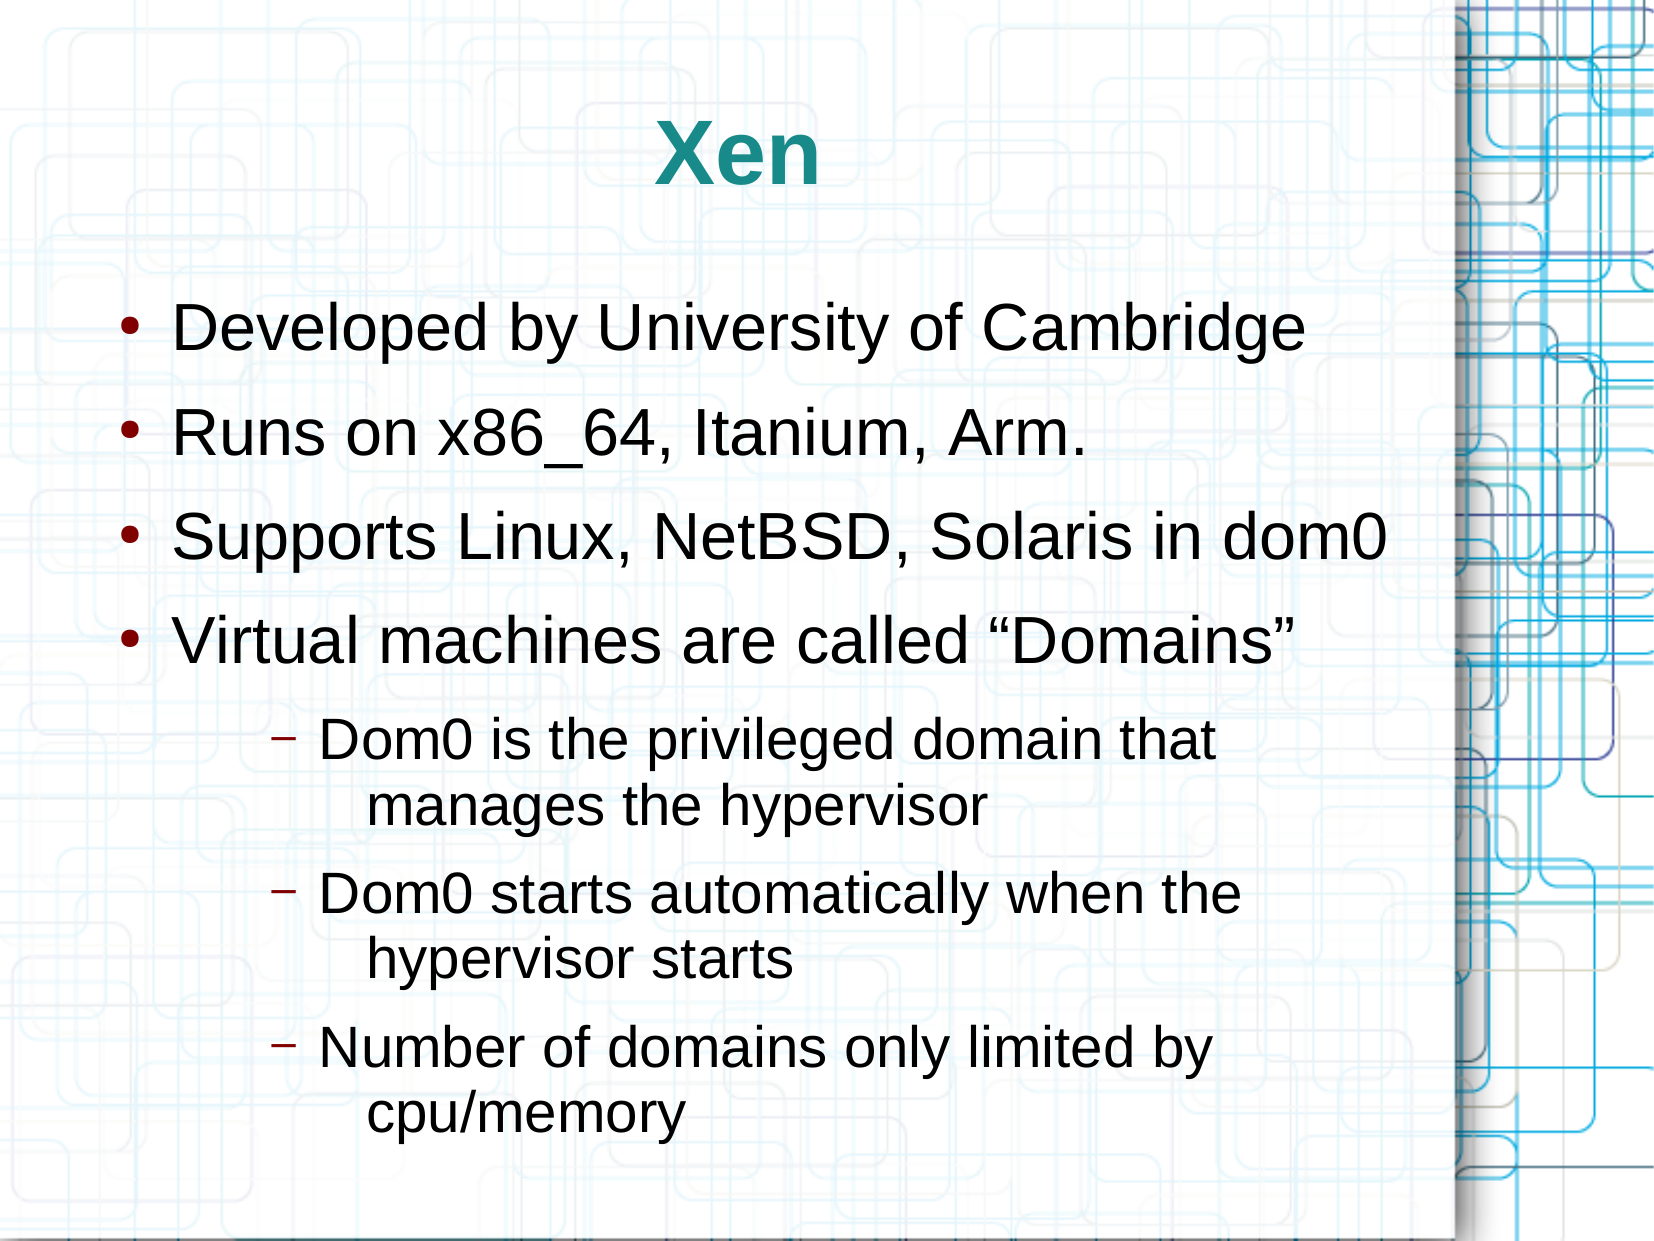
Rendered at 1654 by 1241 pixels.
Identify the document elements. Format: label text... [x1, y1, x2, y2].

list Developed by University of Cambridge Runs on x86_64, Itanium, Arm. Supports Linux, NetBSD, Solaris in dom0 Virtual machines are called “Domains” Dom0 is the privileged domain that manages the hypervisor Dom0 starts automatically when the hypervisor starts Number of domains only limited by cpu/memory [82, 290, 1418, 1145]
picture [0, 0, 1654, 1241]
title Xen [59, 49, 1418, 257]
